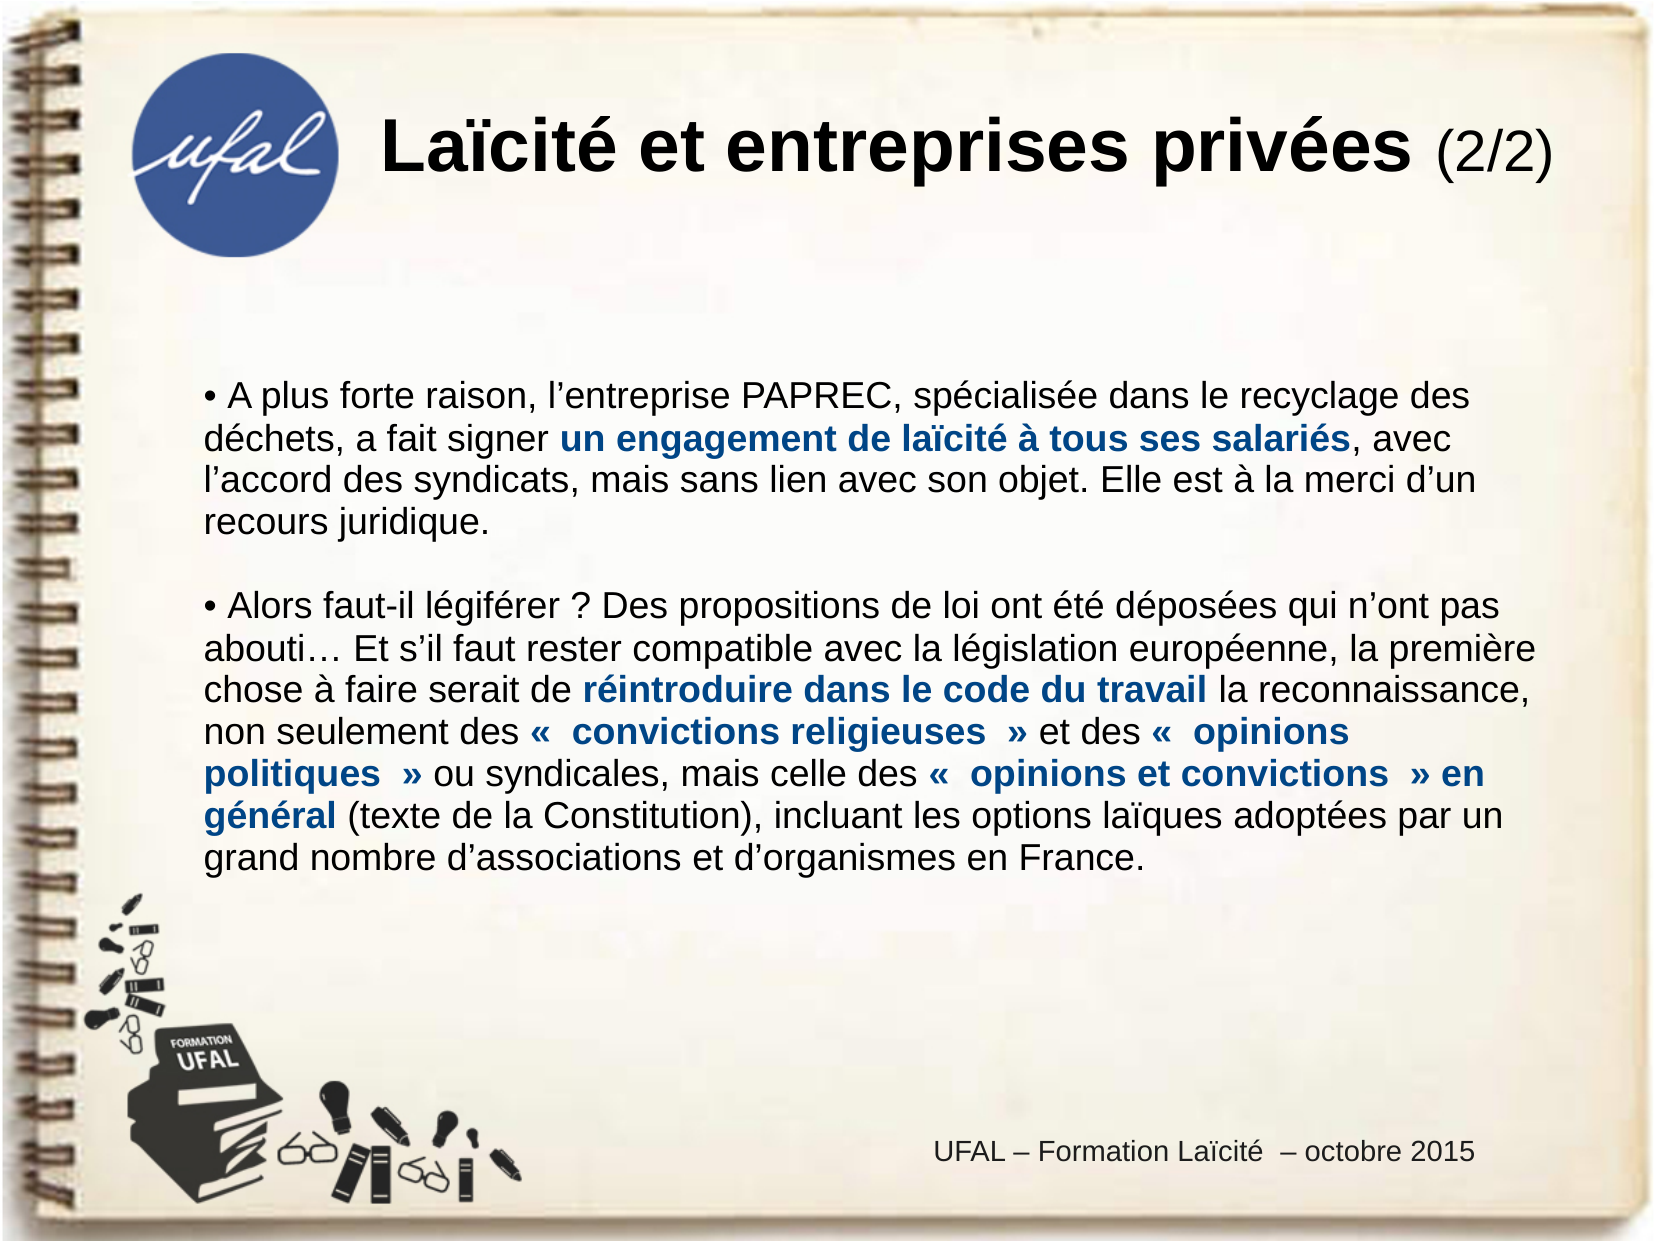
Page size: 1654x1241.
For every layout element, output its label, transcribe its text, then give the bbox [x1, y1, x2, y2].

text_box UFAL – Formation Laïcité – octobre 2015 [826, 1133, 1583, 1170]
text_box Laïcité et entreprises privées (2/2) [366, 70, 1607, 221]
text_box • A plus forte raison, l’entreprise PAPREC, spécialisée dans le recyclage des déchets, a fait signer un engagement de laïcité à tous ses salariés, avec l’accord des syndicats, mais sans lien avec son objet. Elle est à la merci d’un recours juridique. • Alors faut-il légiférer ? Des propositions de loi ont été déposées qui n’ont pas abouti… Et s’il faut rester compatible avec la législation européenne, la première chose à faire serait de réintroduire dans le code du travail la reconnaissance, non seulement des « convictions religieuses » et des « opinions politiques » ou syndicales, mais celle des « opinions et convictions » en général (texte de la Constitution), incluant les options laïques adoptées par un grand nombre d’associations et d’organismes en France. [188, 285, 1560, 969]
picture [0, 1, 1654, 1241]
